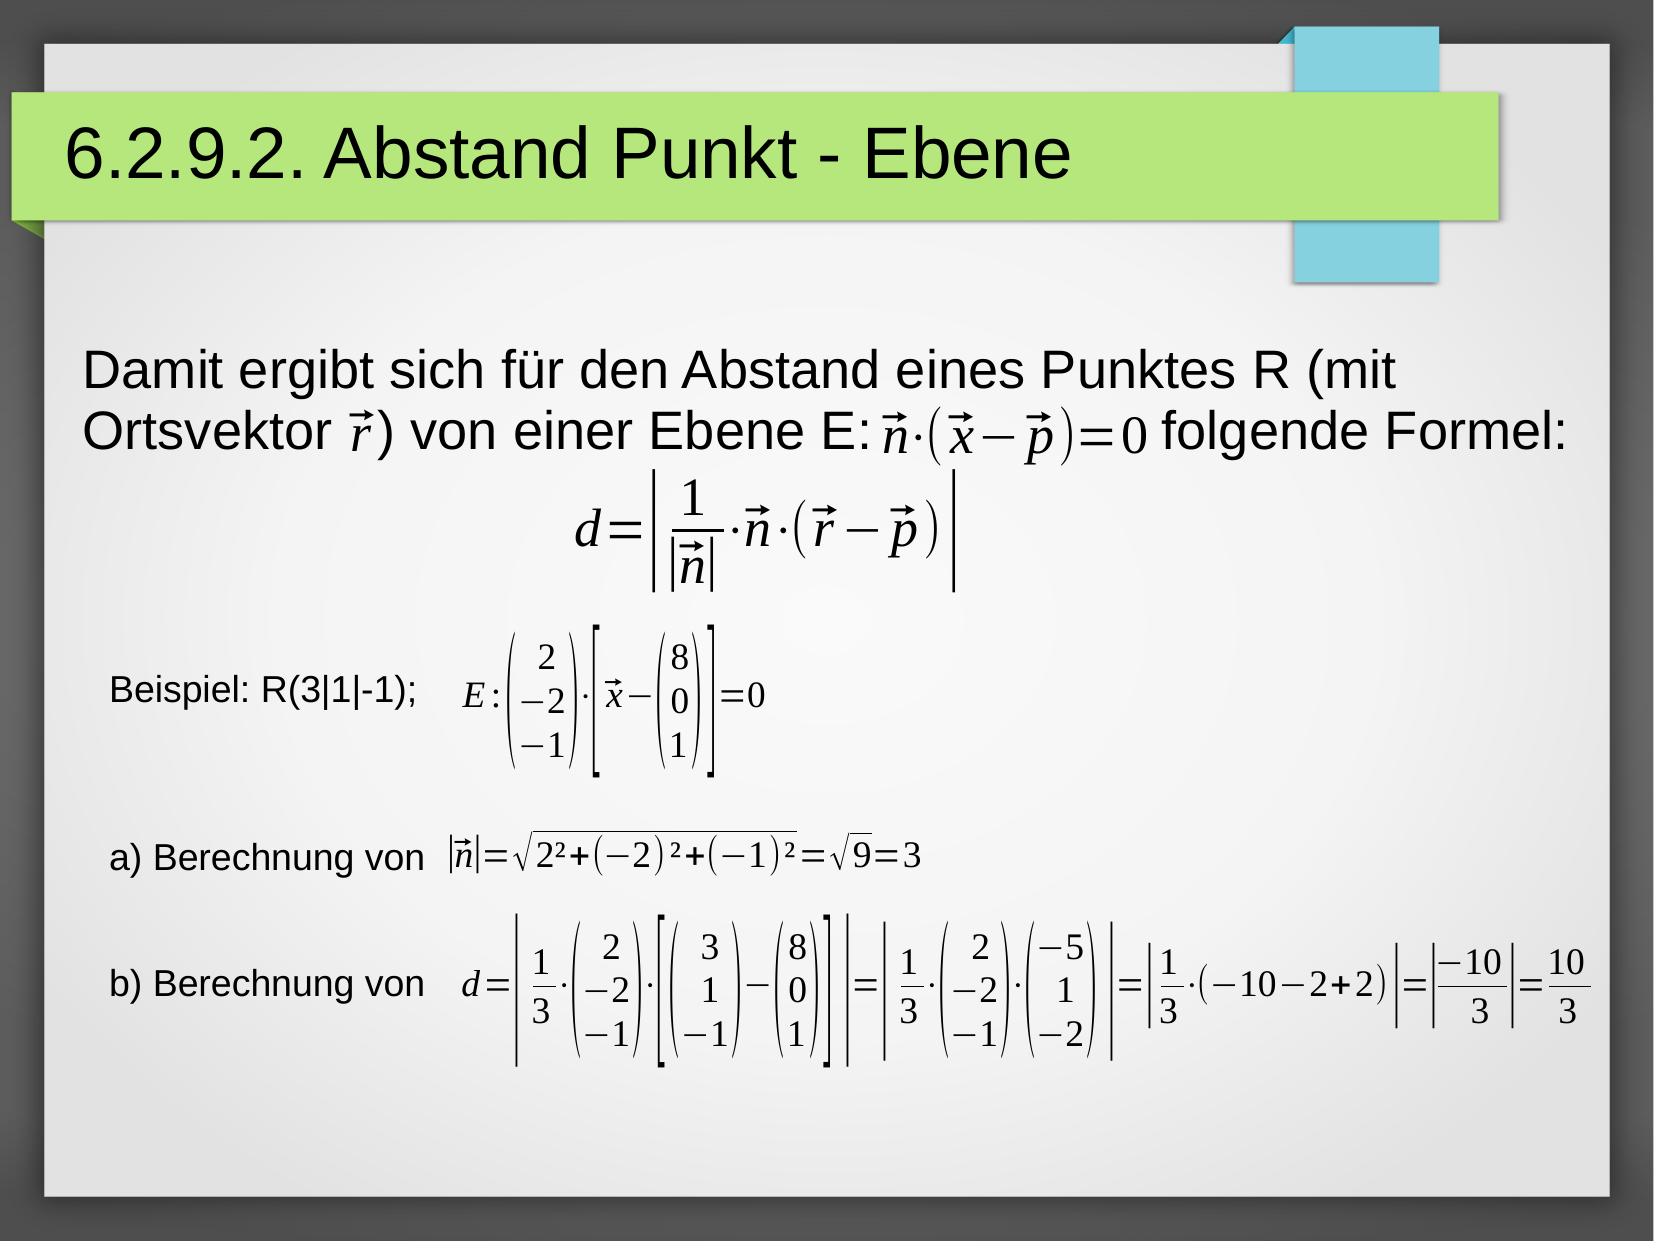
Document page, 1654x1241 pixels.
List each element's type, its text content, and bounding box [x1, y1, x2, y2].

title 6.2.9.2. Abstand Punkt - Ebene [64, 94, 1613, 213]
picture [0, 0, 1654, 1241]
chart [437, 829, 929, 879]
list Damit ergibt sich für den Abstand eines Punktes R (mit Ortsvektor ) von einer Ebene E: folgende Formel: [82, 336, 1571, 579]
chart [566, 403, 1156, 595]
chart [455, 912, 1599, 1069]
chart [454, 622, 774, 779]
text_box Beispiel: R(3|1|-1); a) Berechnung von b) Berechnung von [94, 661, 472, 1013]
chart [340, 403, 383, 464]
